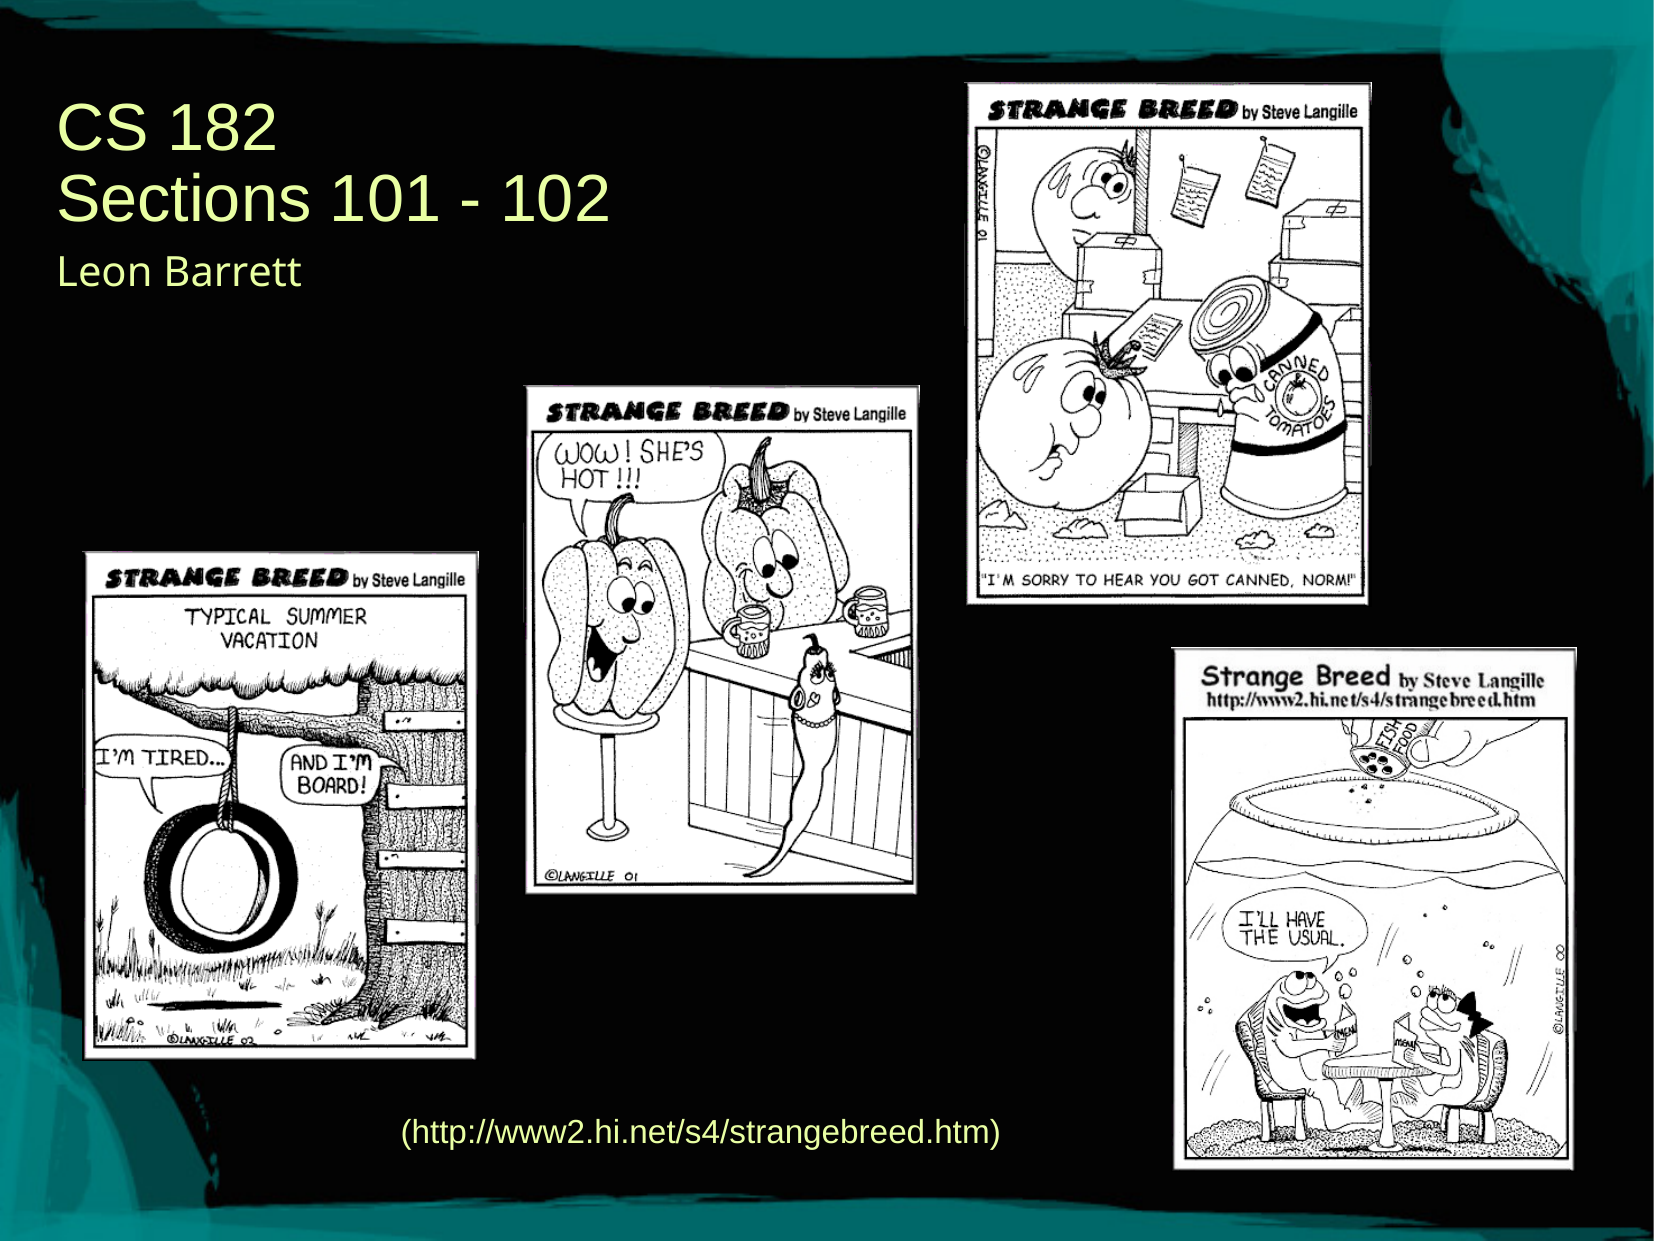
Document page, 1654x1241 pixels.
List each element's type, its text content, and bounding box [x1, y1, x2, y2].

subtitle Leon Barrett [41, 234, 813, 414]
text_box (http://www2.hi.net/s4/strangebreed.htm) [385, 1102, 1117, 1159]
title CS 182 Sections 101 - 102 [41, 34, 1144, 244]
picture [0, 0, 1654, 1241]
